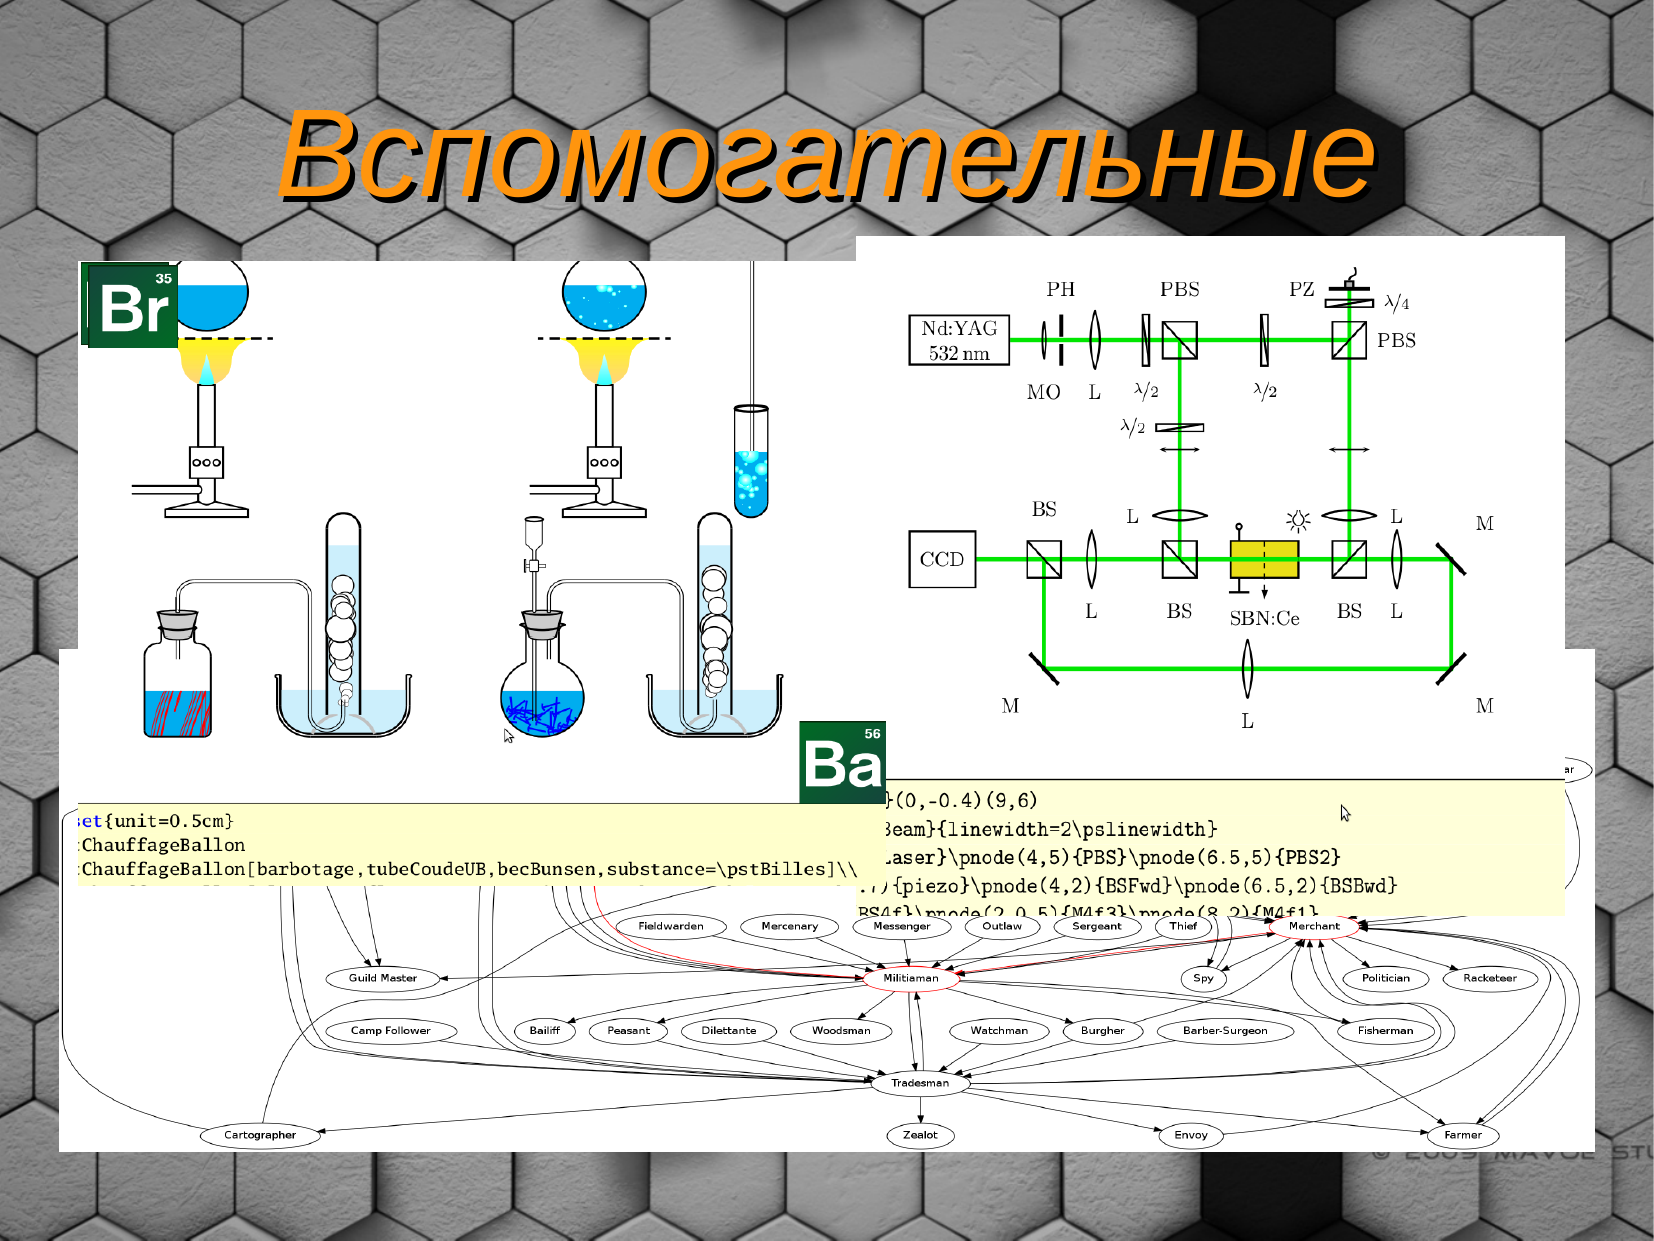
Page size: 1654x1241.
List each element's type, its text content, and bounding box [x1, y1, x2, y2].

title Вспомогательные [82, 49, 1571, 257]
picture [0, 0, 1654, 1241]
